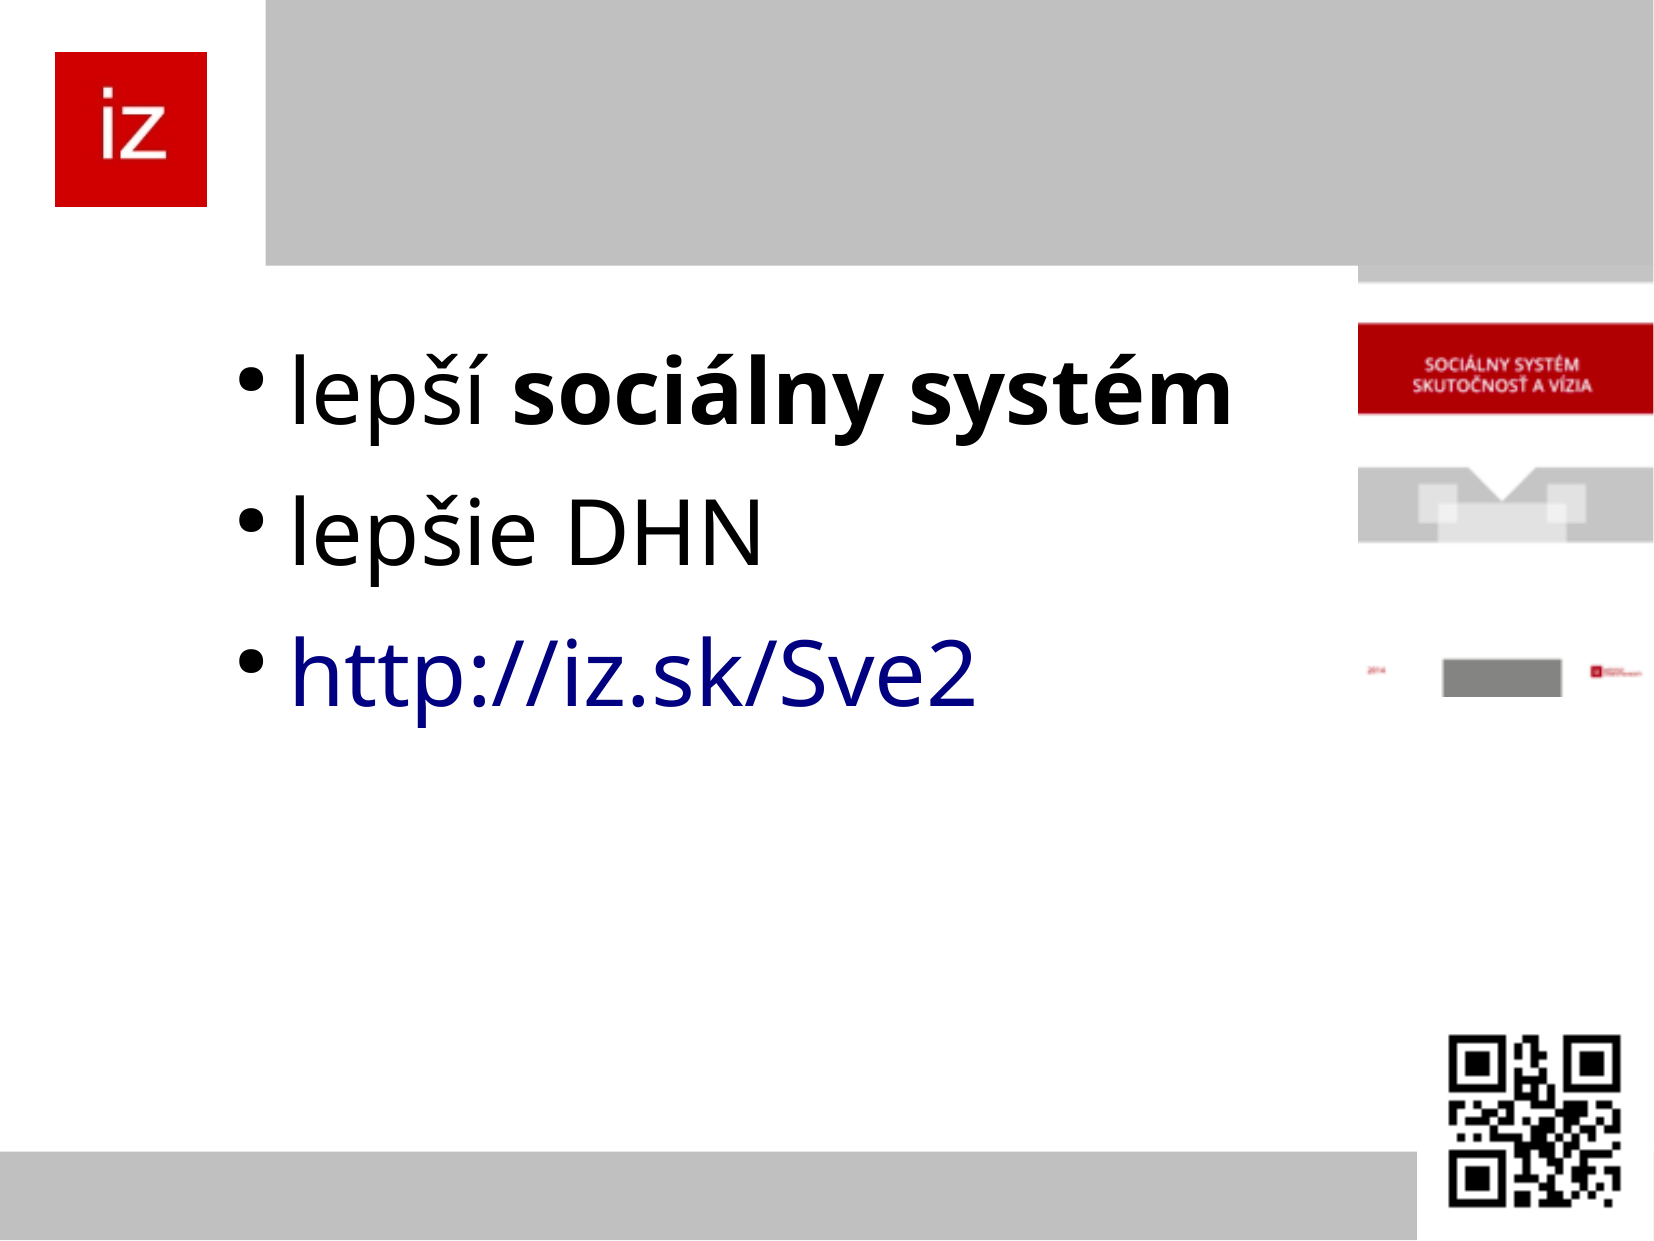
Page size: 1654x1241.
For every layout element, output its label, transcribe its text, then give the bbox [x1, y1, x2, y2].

list lepší sociálny systém lepšie DHN http://iz.sk/Sve2 [121, 344, 1533, 1126]
picture [1417, 1003, 1654, 1241]
picture [55, 52, 207, 207]
picture [1358, 265, 1654, 697]
